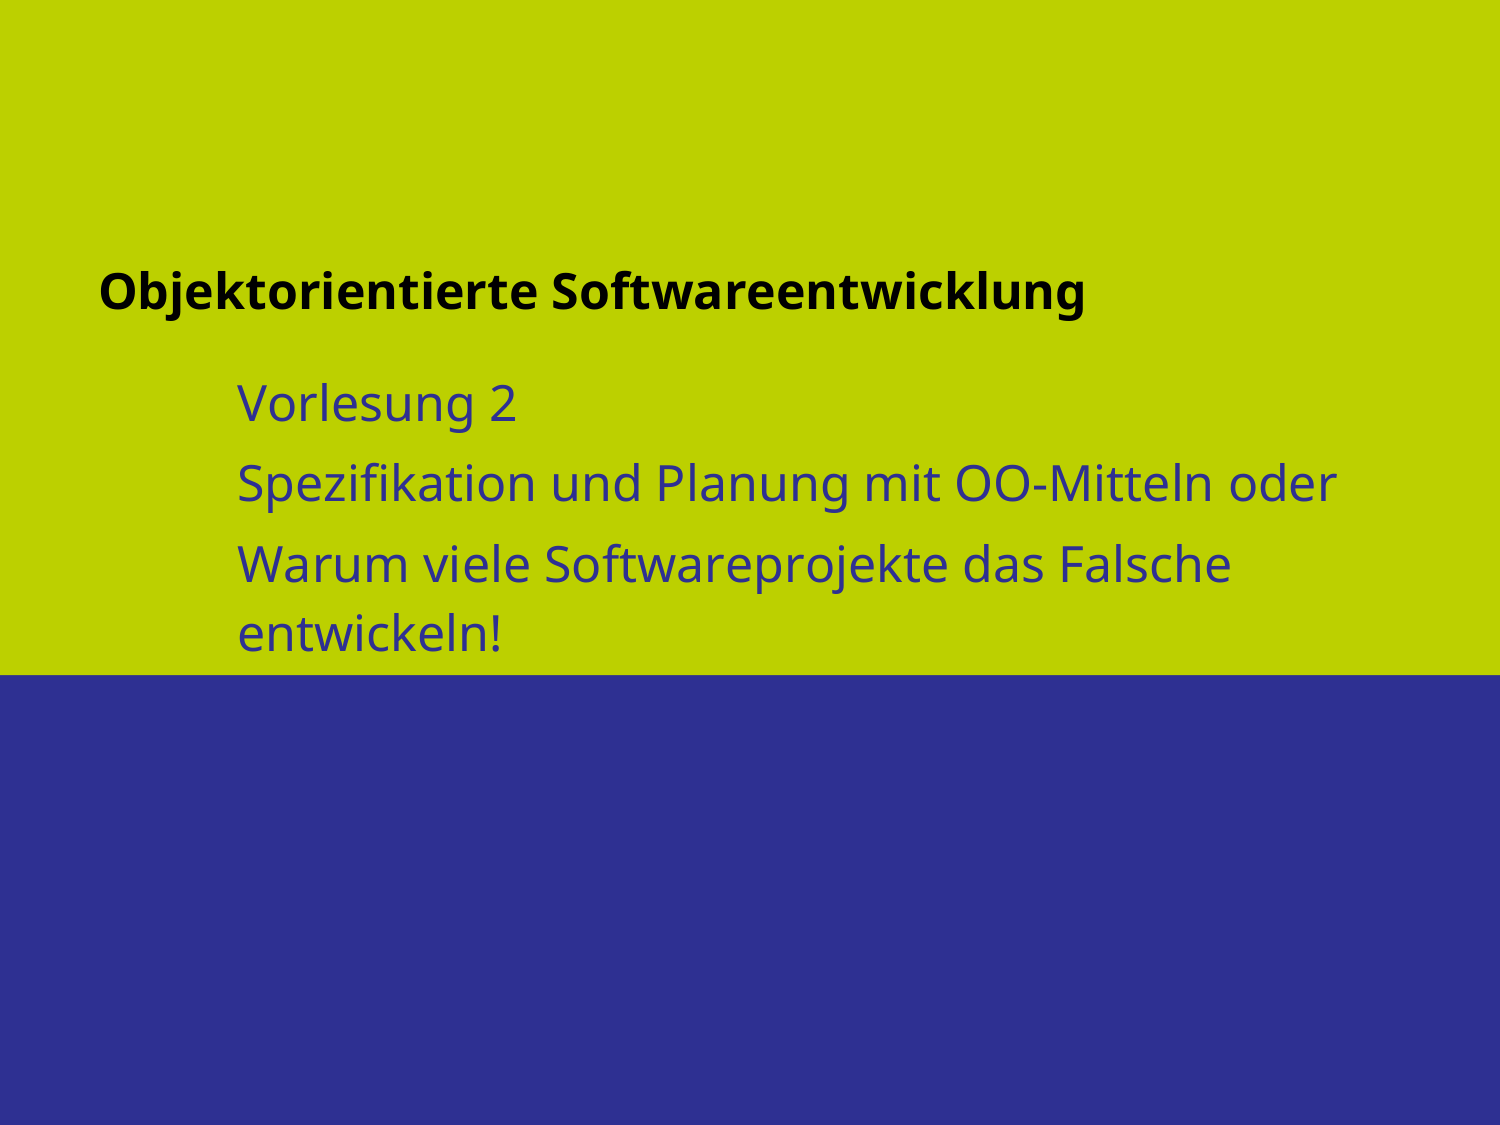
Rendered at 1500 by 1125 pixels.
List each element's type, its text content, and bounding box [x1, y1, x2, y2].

title Objektorientierte Softwareentwicklung [83, 196, 1359, 384]
subtitle Vorlesung 2 Spezifikation und Planung mit OO-Mitteln oder Warum viele Softwareprojekte das Falsche entwickeln! [147, 360, 1359, 680]
